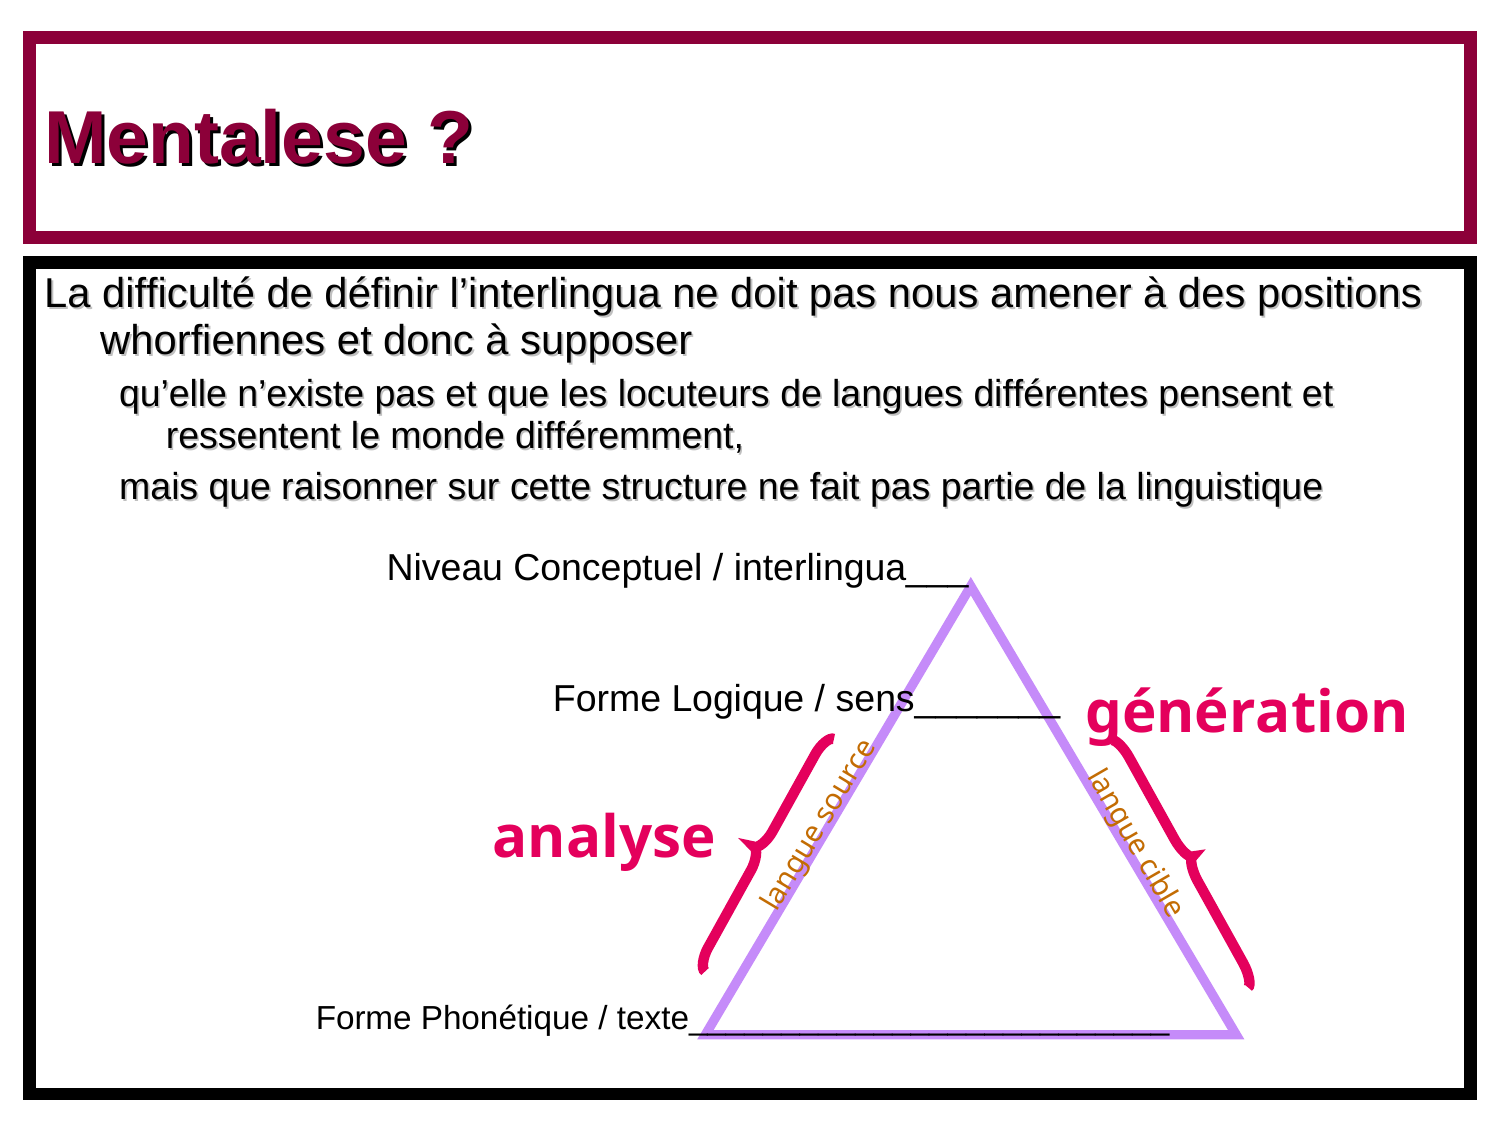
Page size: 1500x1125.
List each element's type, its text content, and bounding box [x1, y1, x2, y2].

text_box génération [1070, 662, 1447, 758]
text_box Forme Phonétique / texte__________________________ [301, 992, 1254, 1064]
text_box Forme Logique / sens_______ [538, 669, 1070, 751]
text_box analyse [477, 787, 796, 882]
text_box langue cible [1065, 758, 1210, 941]
title Mentalese ? [29, 37, 1471, 238]
list La difficulté de définir l’interlingua ne doit pas nous amener à des positions whorfiennes et donc à supposer qu’elle n’existe pas et que les locuteurs de langues différentes pensent et ressentent le monde différemment, mais que raisonner sur cette structure ne fait pas partie de la linguistique [29, 262, 1471, 1095]
text_box langue source [738, 713, 899, 934]
text_box Niveau Conceptuel / interlingua___ [371, 538, 1199, 639]
